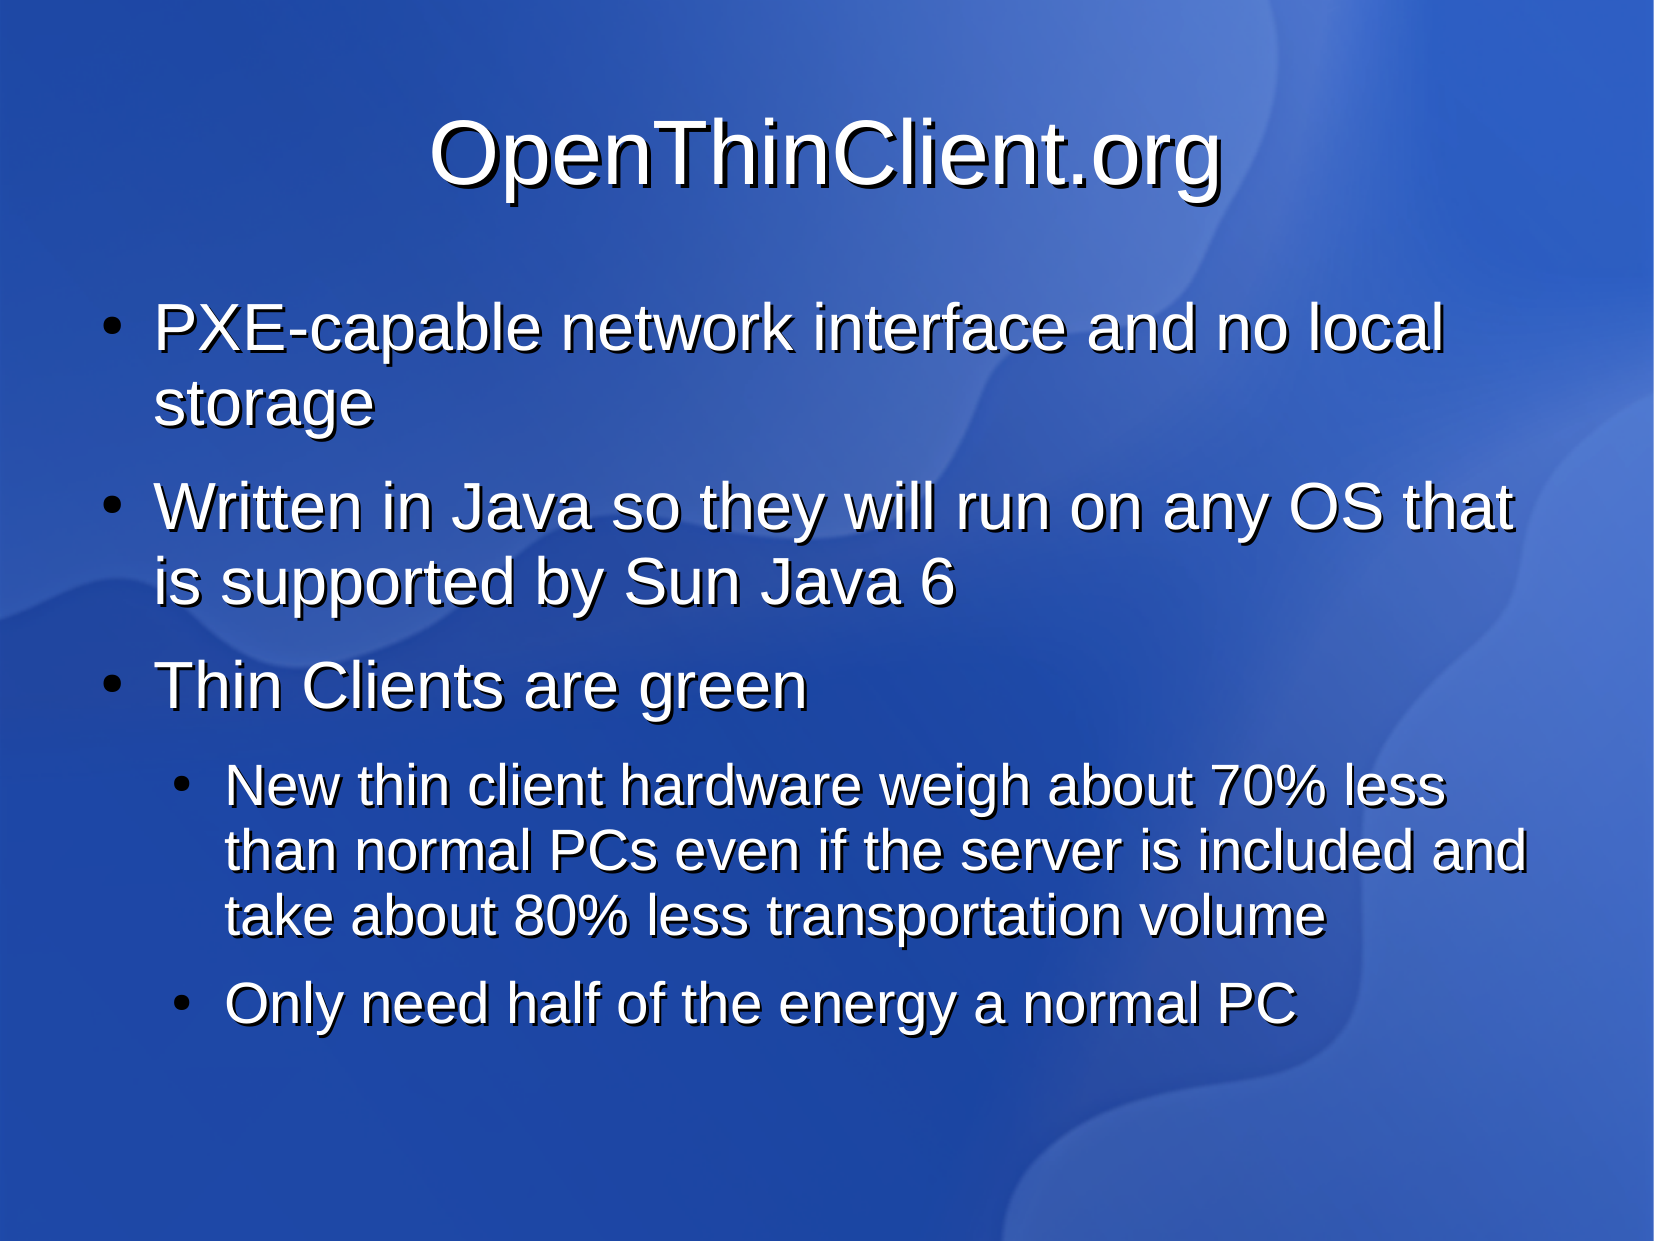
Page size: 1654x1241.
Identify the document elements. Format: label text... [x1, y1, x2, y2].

picture [0, 0, 1654, 1241]
title OpenThinClient.org [82, 56, 1571, 250]
list PXE-capable network interface and no local storage Written in Java so they will run on any OS that is supported by Sun Java 6 Thin Clients are green New thin client hardware weigh about 70% less than normal PCs even if the server is included and take about 80% less transportation volume Only need half of the energy a normal PC [82, 290, 1571, 1094]
